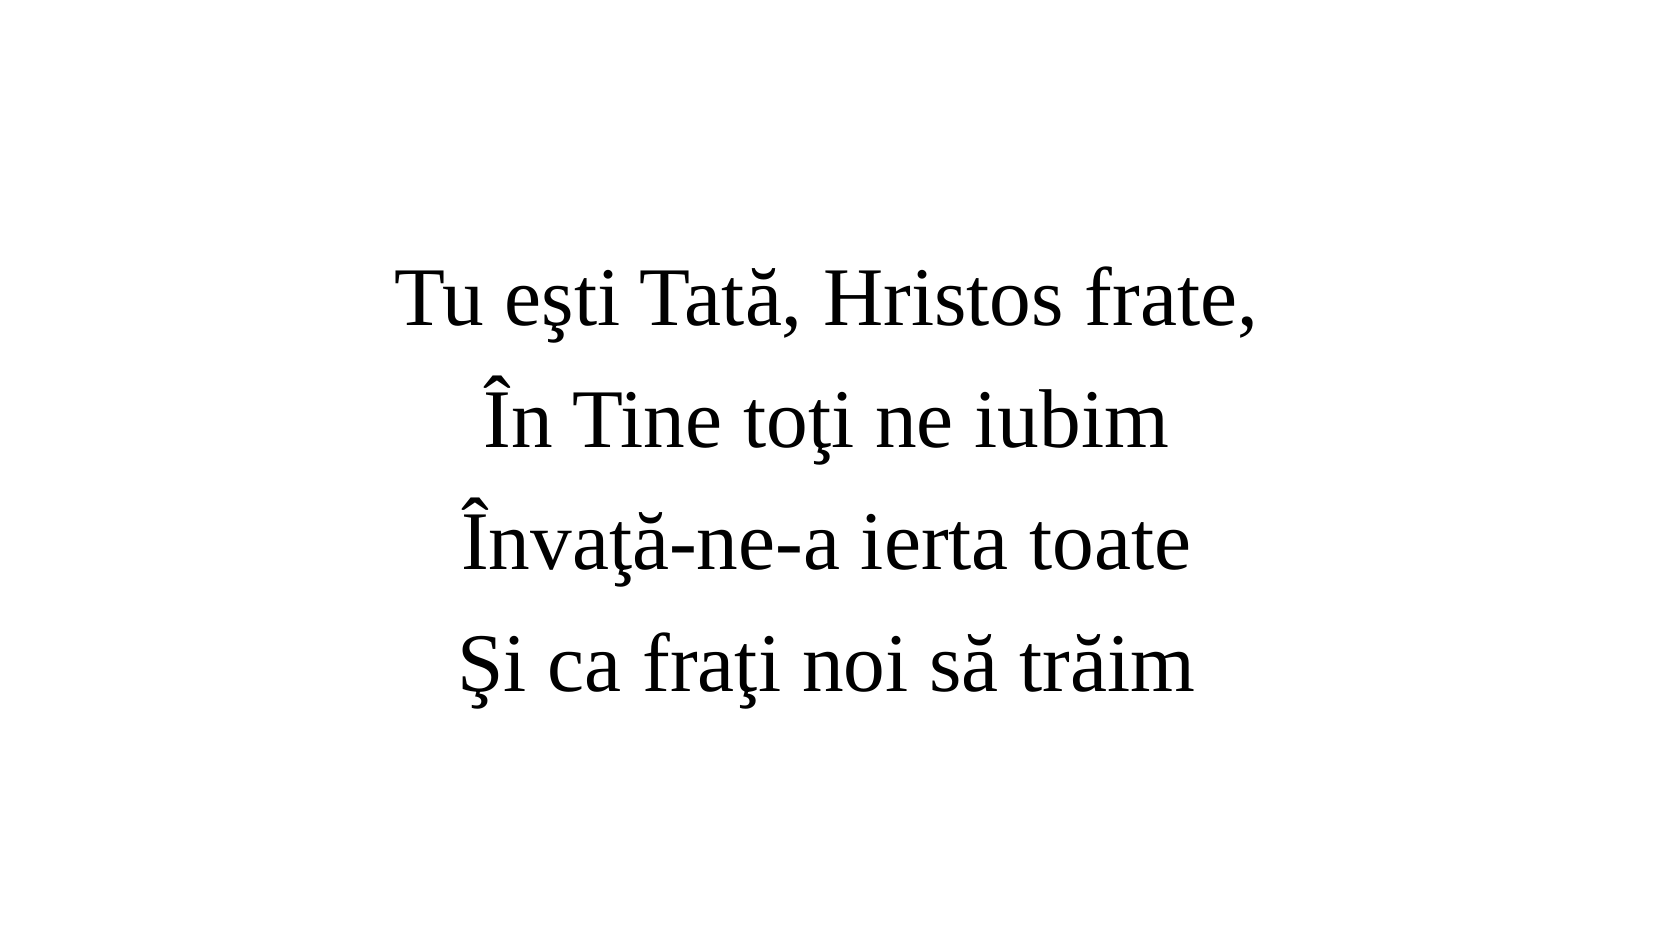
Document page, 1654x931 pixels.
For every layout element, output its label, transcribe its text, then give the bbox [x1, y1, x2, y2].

subtitle Tu eşti Tată, Hristos frate, În Tine toţi ne iubim Învaţă-ne-a ierta toate Şi ca fraţi noi să trăim [118, 238, 1536, 712]
